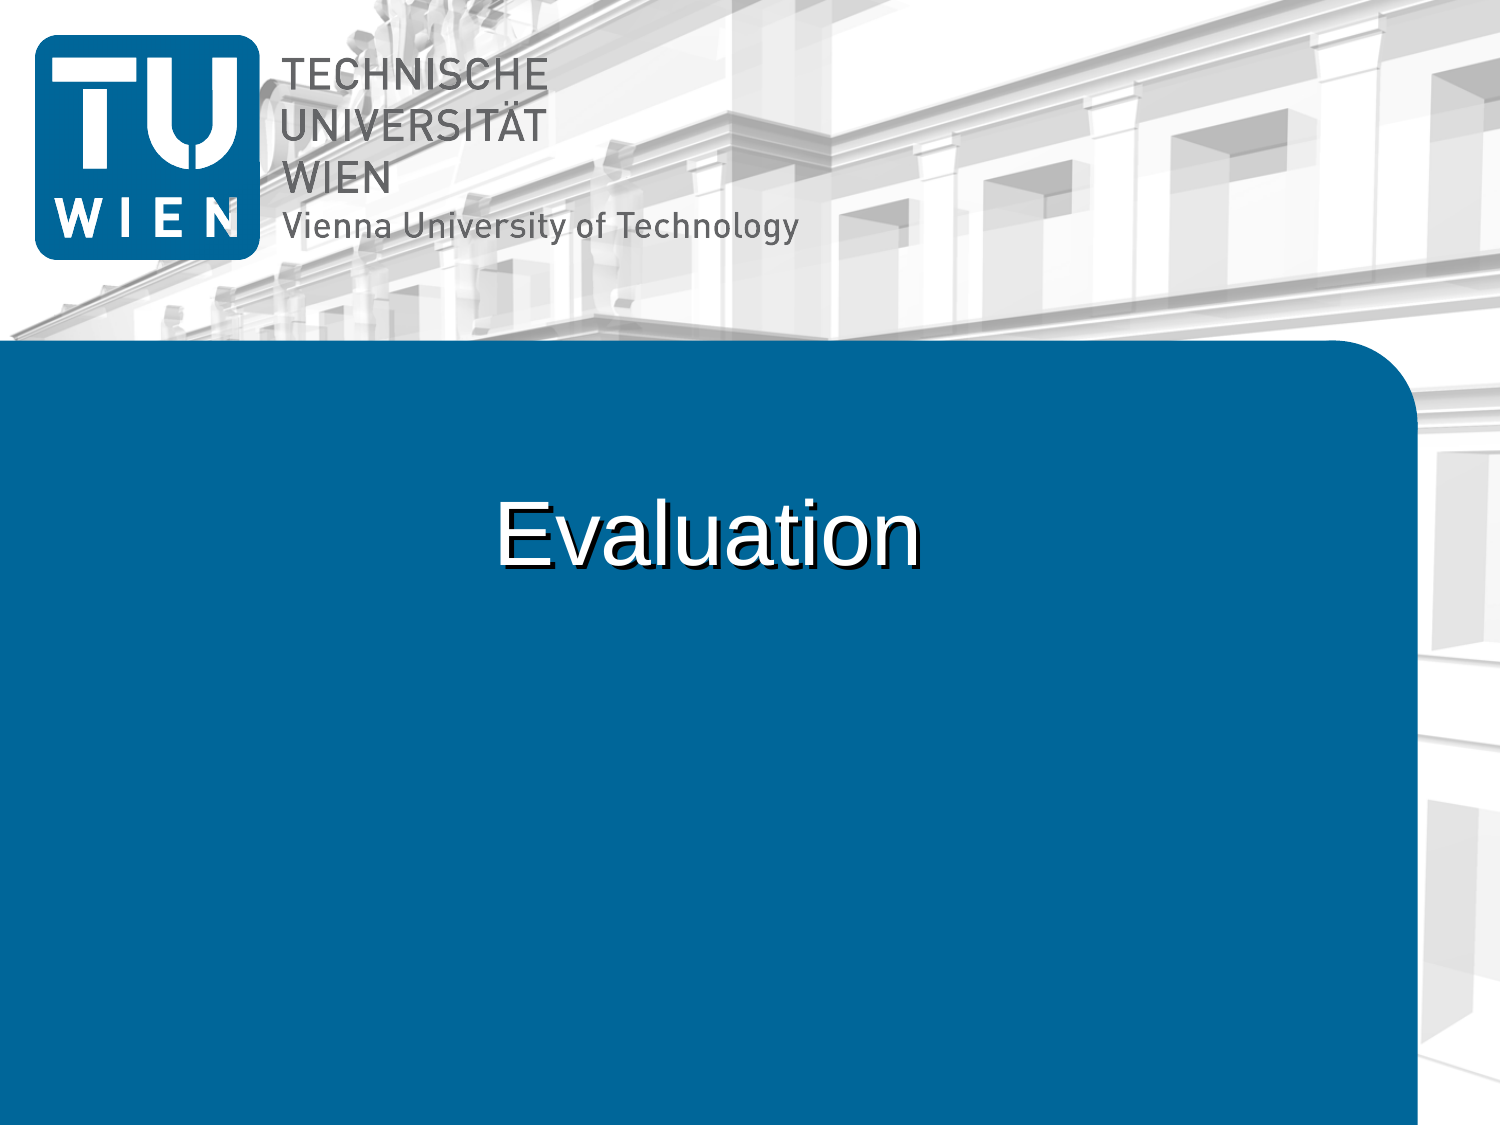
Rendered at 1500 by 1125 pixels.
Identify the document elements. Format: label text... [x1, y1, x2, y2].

title Evaluation [493, 473, 928, 749]
picture [0, 0, 1500, 1125]
